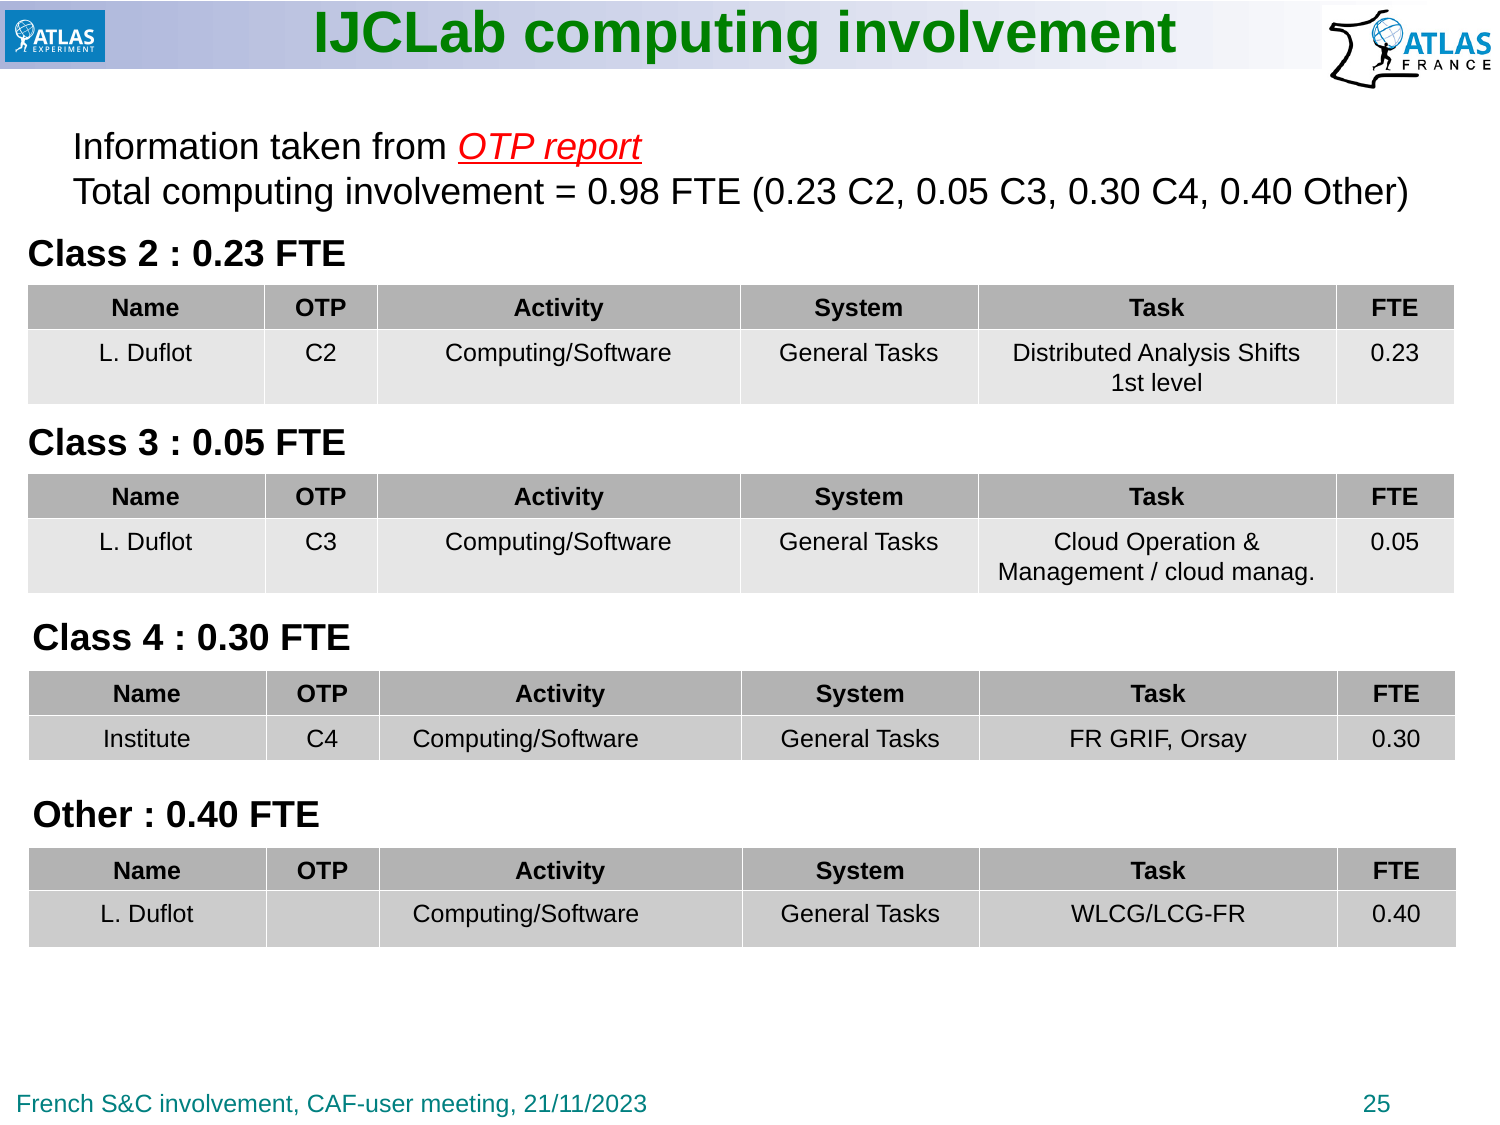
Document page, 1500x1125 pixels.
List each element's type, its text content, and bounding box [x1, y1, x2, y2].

table_cell L. Duflot [28, 519, 265, 593]
table_cell Computing/Software [378, 330, 740, 404]
table_cell 0.05 [1337, 519, 1454, 593]
table_header OTP [265, 294, 377, 329]
table_cell General Tasks [742, 716, 979, 760]
table_header Task [980, 848, 1337, 890]
table_header Task [980, 671, 1337, 715]
text_box Other : 0.40 FTE [17, 782, 551, 838]
table_header System [741, 474, 978, 518]
table_header Name [29, 848, 266, 890]
table_header Task [979, 474, 1336, 518]
table_cell [267, 891, 379, 947]
table_header FTE [1337, 285, 1454, 329]
table_header Activity [380, 671, 741, 715]
table_header Activity [378, 294, 740, 329]
table_cell L. Duflot [28, 330, 264, 404]
table_header Activity [378, 474, 740, 518]
table_cell Computing/Software [380, 716, 741, 760]
table_header OTP [266, 474, 377, 518]
table_header Name [28, 285, 264, 329]
table_cell L. Duflot [29, 891, 266, 947]
table_cell 0.40 [1338, 891, 1456, 947]
table_cell Distributed Analysis Shifts 1st level [979, 330, 1336, 404]
table_cell 0.30 [1338, 716, 1455, 760]
table_cell General Tasks [741, 330, 978, 404]
table_cell Cloud Operation & Management / cloud manag. [979, 519, 1336, 593]
text_box Information taken from OTP report Total computing involvement = 0.98 FTE (0.23 C2, 0.05 C3, 0.30 C4, 0.40 Other) [57, 114, 1453, 294]
table_cell WLCG/LCG-FR [980, 891, 1337, 947]
table_header System [741, 294, 978, 329]
table_header Task [979, 294, 1336, 329]
text_box Class 2 : 0.23 FTE [12, 221, 547, 278]
table_header Name [29, 671, 266, 715]
table_header FTE [1338, 671, 1455, 715]
table_cell Computing/Software [380, 891, 742, 947]
table_cell C3 [266, 519, 377, 593]
table_header System [742, 671, 979, 715]
text_box Class 3 : 0.05 FTE [13, 410, 547, 467]
table_cell C2 [265, 330, 377, 404]
table_cell General Tasks [743, 891, 979, 947]
table_cell General Tasks [741, 519, 978, 593]
table_cell Institute [29, 716, 266, 760]
table_header Name [28, 474, 265, 518]
table_header FTE [1337, 474, 1454, 518]
table_cell Computing/Software [378, 519, 740, 593]
table_header OTP [267, 848, 379, 890]
table_cell FR GRIF, Orsay [980, 716, 1337, 760]
table_header OTP [267, 671, 379, 715]
table_header System [743, 848, 979, 890]
table_cell 0.23 [1337, 330, 1454, 404]
table_header Activity [380, 848, 742, 890]
table_header FTE [1338, 848, 1456, 890]
text_box IJCLab computing involvement [5, 0, 1500, 118]
table_cell C4 [267, 716, 379, 760]
text_box Class 4 : 0.30 FTE [17, 605, 551, 661]
